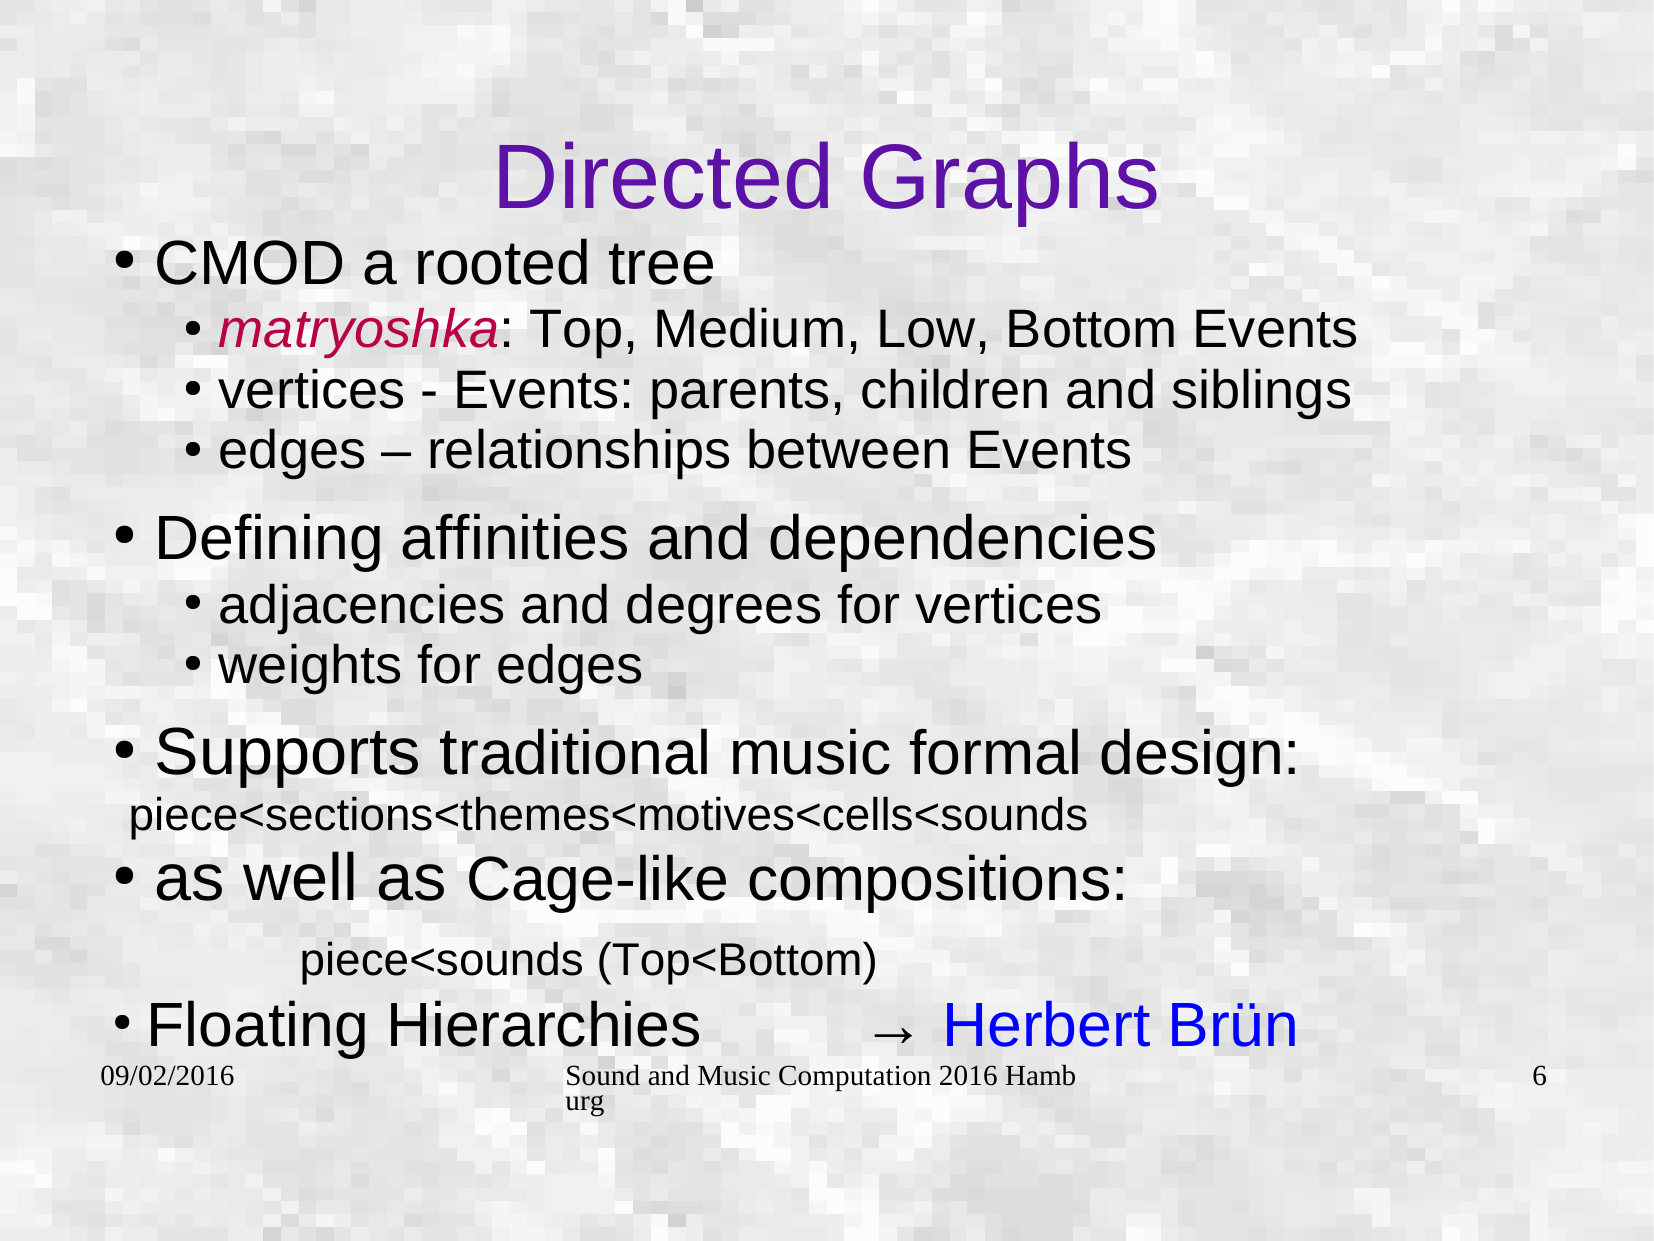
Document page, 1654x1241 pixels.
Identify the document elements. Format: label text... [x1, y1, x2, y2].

title Directed Graphs [118, 90, 1536, 225]
picture [0, 0, 1654, 1241]
subtitle CMOD a rooted tree matryoshka: Top, Medium, Low, Bottom Events vertices - Events: parents, children and siblings edges – relationships between Events Defining affinities and dependencies adjacencies and degrees for vertices weights for edges Supports traditional music formal design: piece<sections<themes<motives<cells<sounds as well as Cage-like compositions: piece<sounds (Top<Bottom) Floating Hierarchies → Herbert Brün [112, 225, 1576, 1059]
